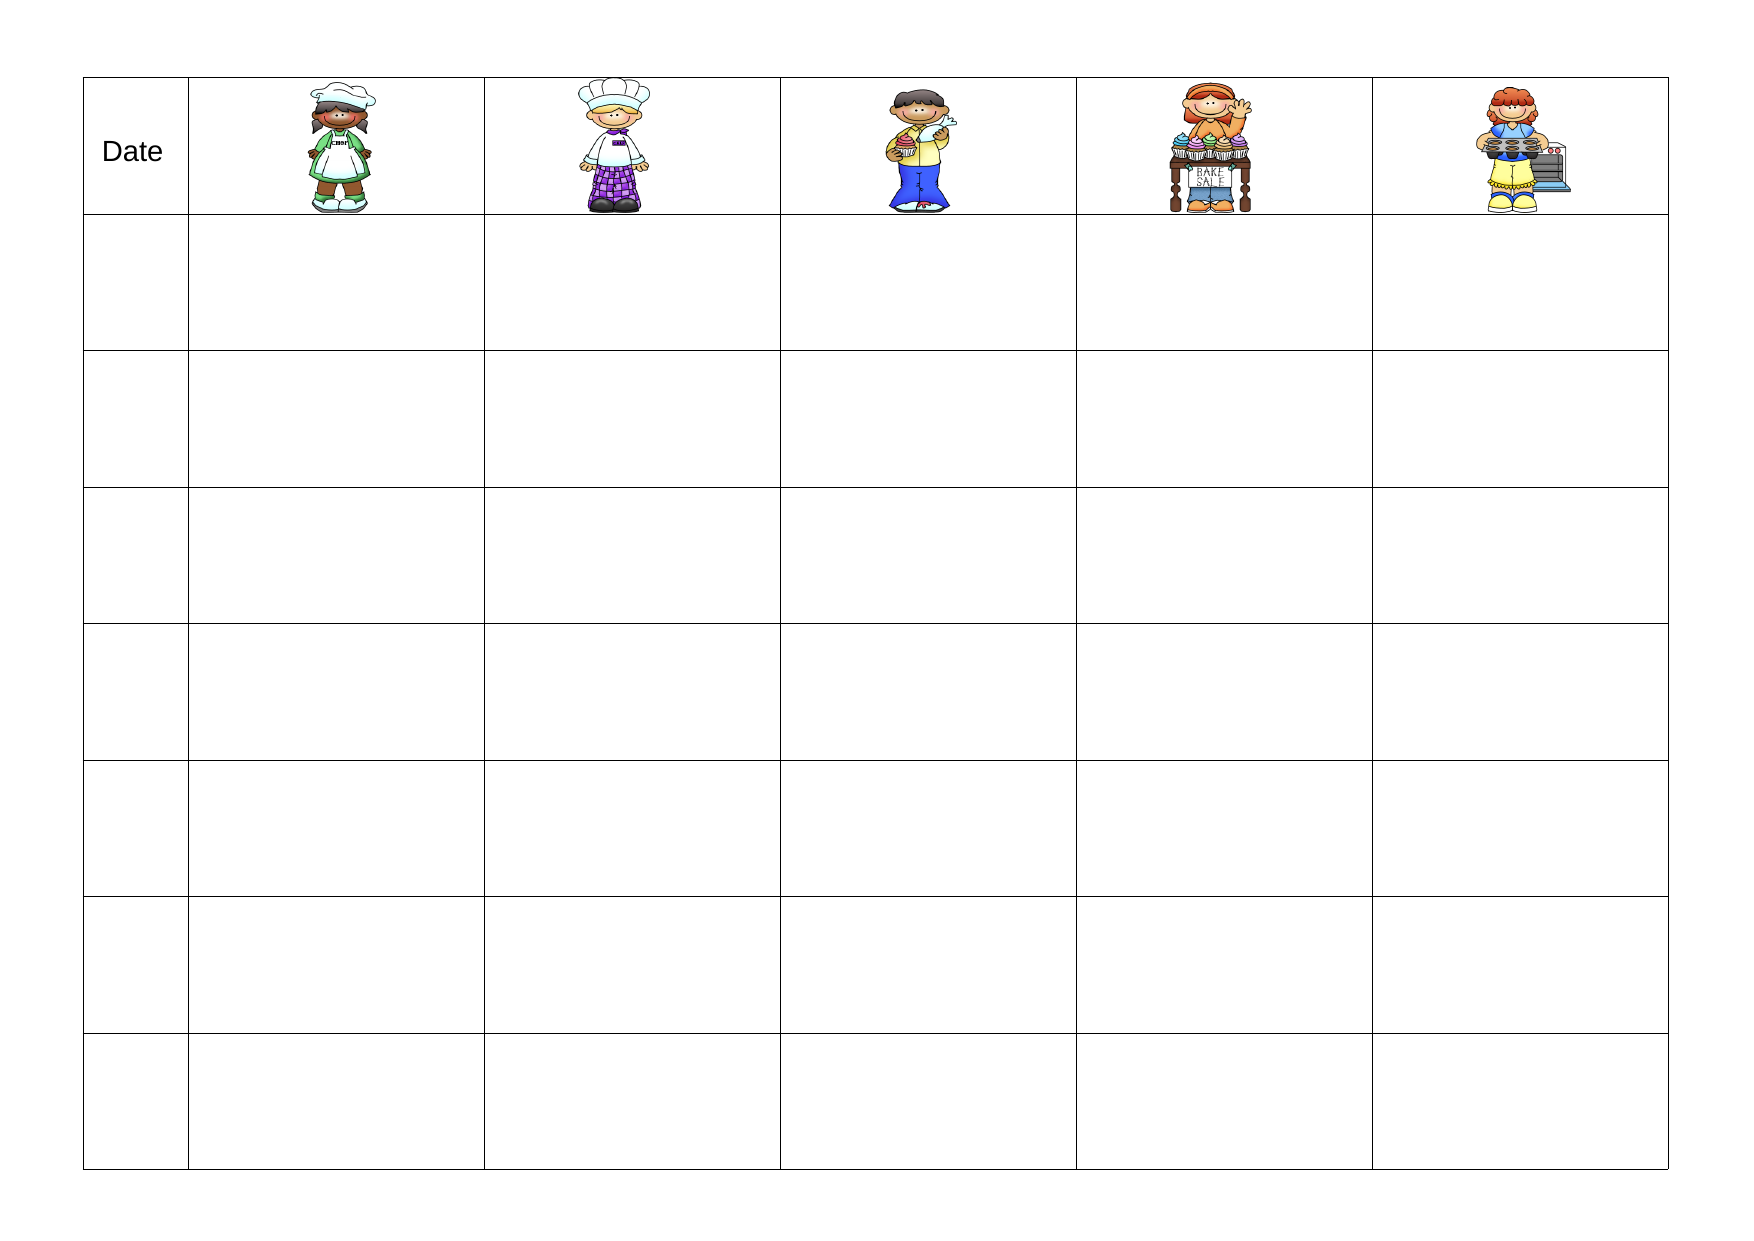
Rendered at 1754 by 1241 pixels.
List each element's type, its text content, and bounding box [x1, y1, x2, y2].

text_box Date [87, 120, 189, 178]
table_cell [781, 624, 1076, 760]
table_cell [1373, 215, 1668, 350]
table_cell [189, 1034, 484, 1169]
table_header [84, 78, 188, 214]
table_cell [84, 897, 188, 1033]
table_cell [84, 1034, 188, 1169]
table_cell [781, 488, 1076, 623]
table_cell [485, 215, 780, 350]
table_cell [1373, 488, 1668, 623]
table_cell [485, 624, 780, 760]
table_cell [1077, 488, 1372, 623]
table_header [1077, 78, 1372, 214]
table_cell [1373, 351, 1668, 487]
table_header [781, 78, 1076, 214]
table_cell [1373, 761, 1668, 896]
table_cell [1077, 897, 1372, 1033]
table_cell [485, 897, 780, 1033]
table_cell [485, 1034, 780, 1169]
table_header [189, 78, 484, 214]
table_cell [189, 488, 484, 623]
table_header [485, 78, 780, 214]
table_cell [781, 215, 1076, 350]
table_cell [1373, 1034, 1668, 1169]
table_cell [1373, 897, 1668, 1033]
table_header [1373, 78, 1668, 214]
table_cell [485, 488, 780, 623]
picture [307, 82, 376, 213]
table_cell [189, 624, 484, 760]
table_cell [189, 351, 484, 487]
picture [1169, 82, 1252, 213]
picture [885, 89, 957, 213]
table_cell [485, 761, 780, 896]
table_cell [1077, 624, 1372, 760]
table_cell [485, 351, 780, 487]
table_cell [781, 761, 1076, 896]
table_cell [1077, 351, 1372, 487]
table_cell [781, 897, 1076, 1033]
table_cell [1077, 1034, 1372, 1169]
table_cell [189, 761, 484, 896]
table_cell [84, 488, 188, 623]
table_cell [84, 215, 188, 350]
table_cell [781, 351, 1076, 487]
picture [1476, 87, 1571, 213]
picture [578, 77, 650, 213]
table_cell [189, 897, 484, 1033]
table_cell [781, 1034, 1076, 1169]
table_cell [1077, 761, 1372, 896]
table_cell [84, 761, 188, 896]
table_cell [1373, 624, 1668, 760]
table_cell [84, 624, 188, 760]
table_cell [84, 351, 188, 487]
table_cell [189, 215, 484, 350]
table_cell [1077, 215, 1372, 350]
